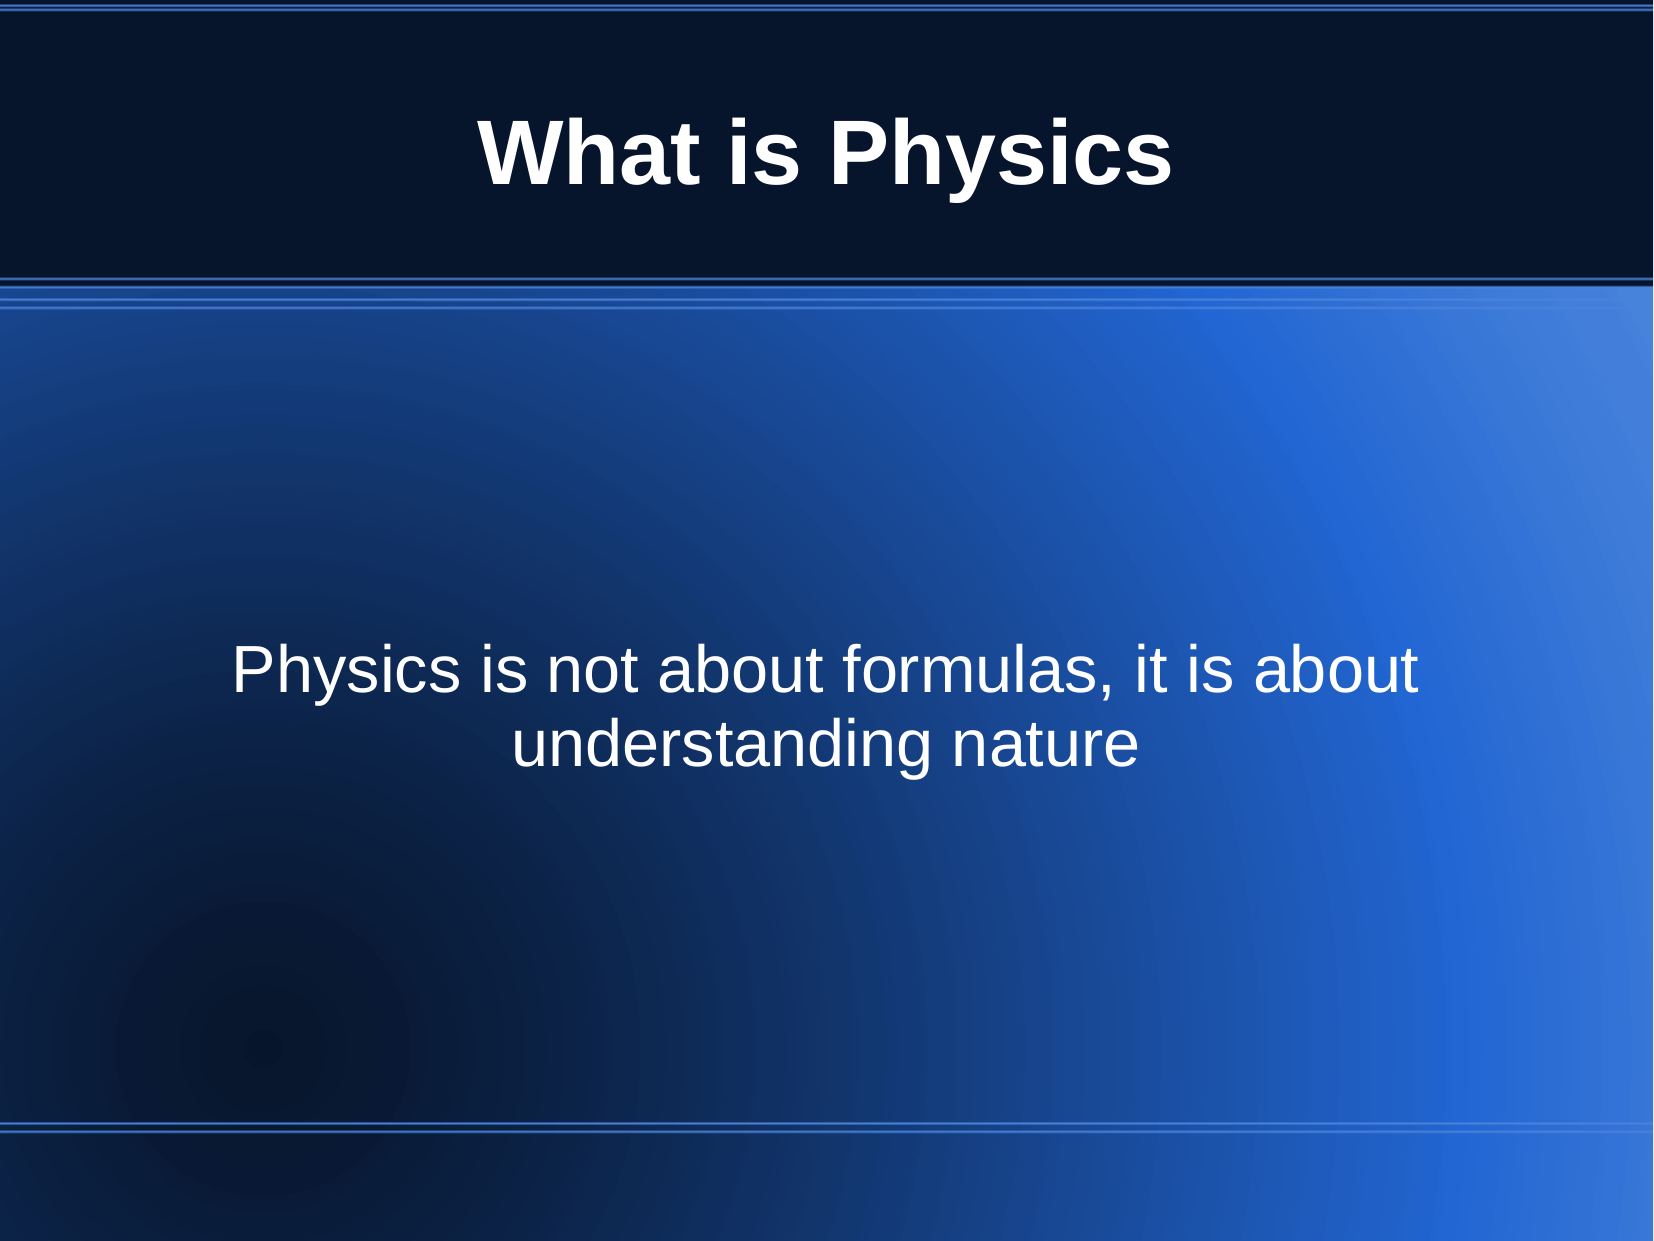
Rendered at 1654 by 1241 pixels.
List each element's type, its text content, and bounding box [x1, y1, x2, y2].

title What is Physics [82, 56, 1571, 250]
picture [0, 0, 1654, 1241]
subtitle Physics is not about formulas, it is about understanding nature [82, 362, 1571, 1050]
